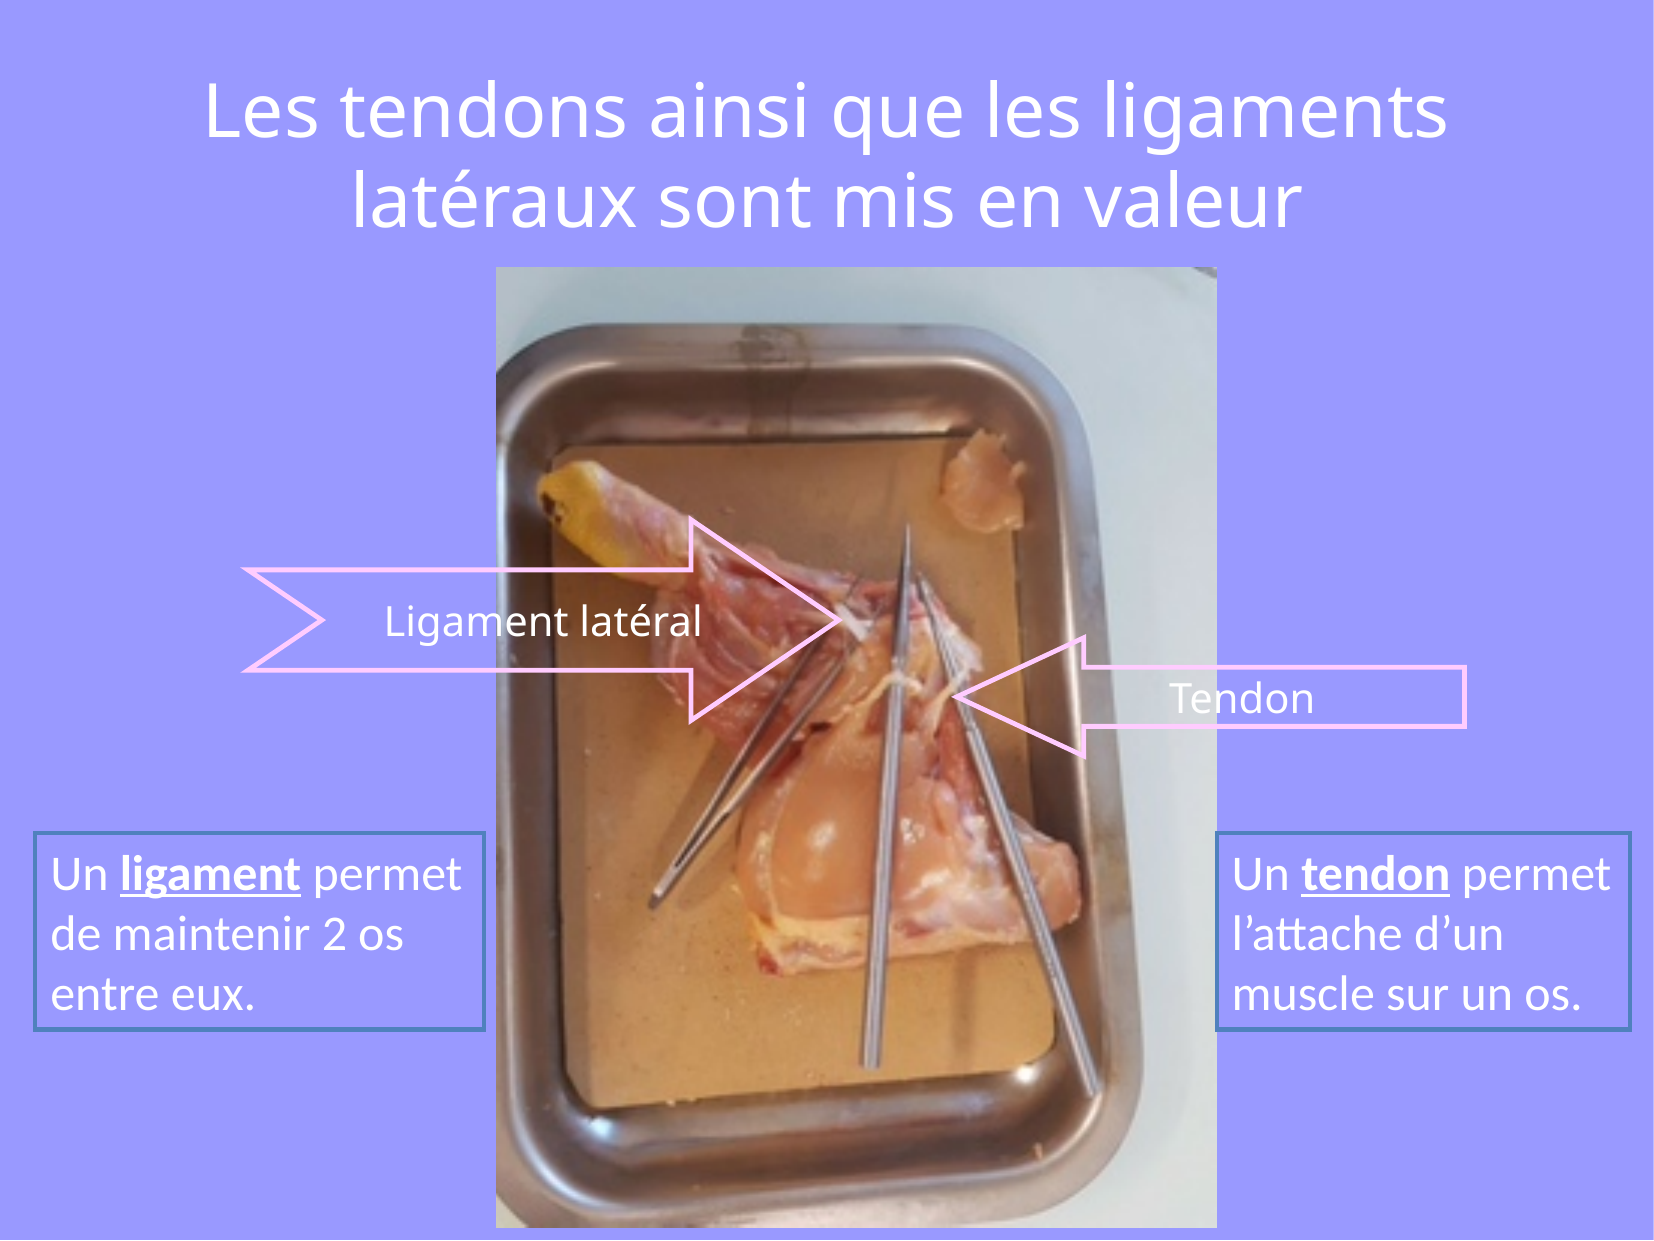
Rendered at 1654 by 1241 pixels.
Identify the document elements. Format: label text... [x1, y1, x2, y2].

title Les tendons ainsi que les ligaments latéraux sont mis en valeur [82, 41, 1571, 265]
picture [496, 267, 1217, 1228]
text_box Un ligament permet de maintenir 2 os entre eux. [35, 832, 485, 1030]
text_box Tendon [956, 637, 1465, 756]
text_box Un tendon permet l’attache d’un muscle sur un os. [1216, 832, 1631, 1030]
text_box Ligament latéral [247, 519, 839, 721]
